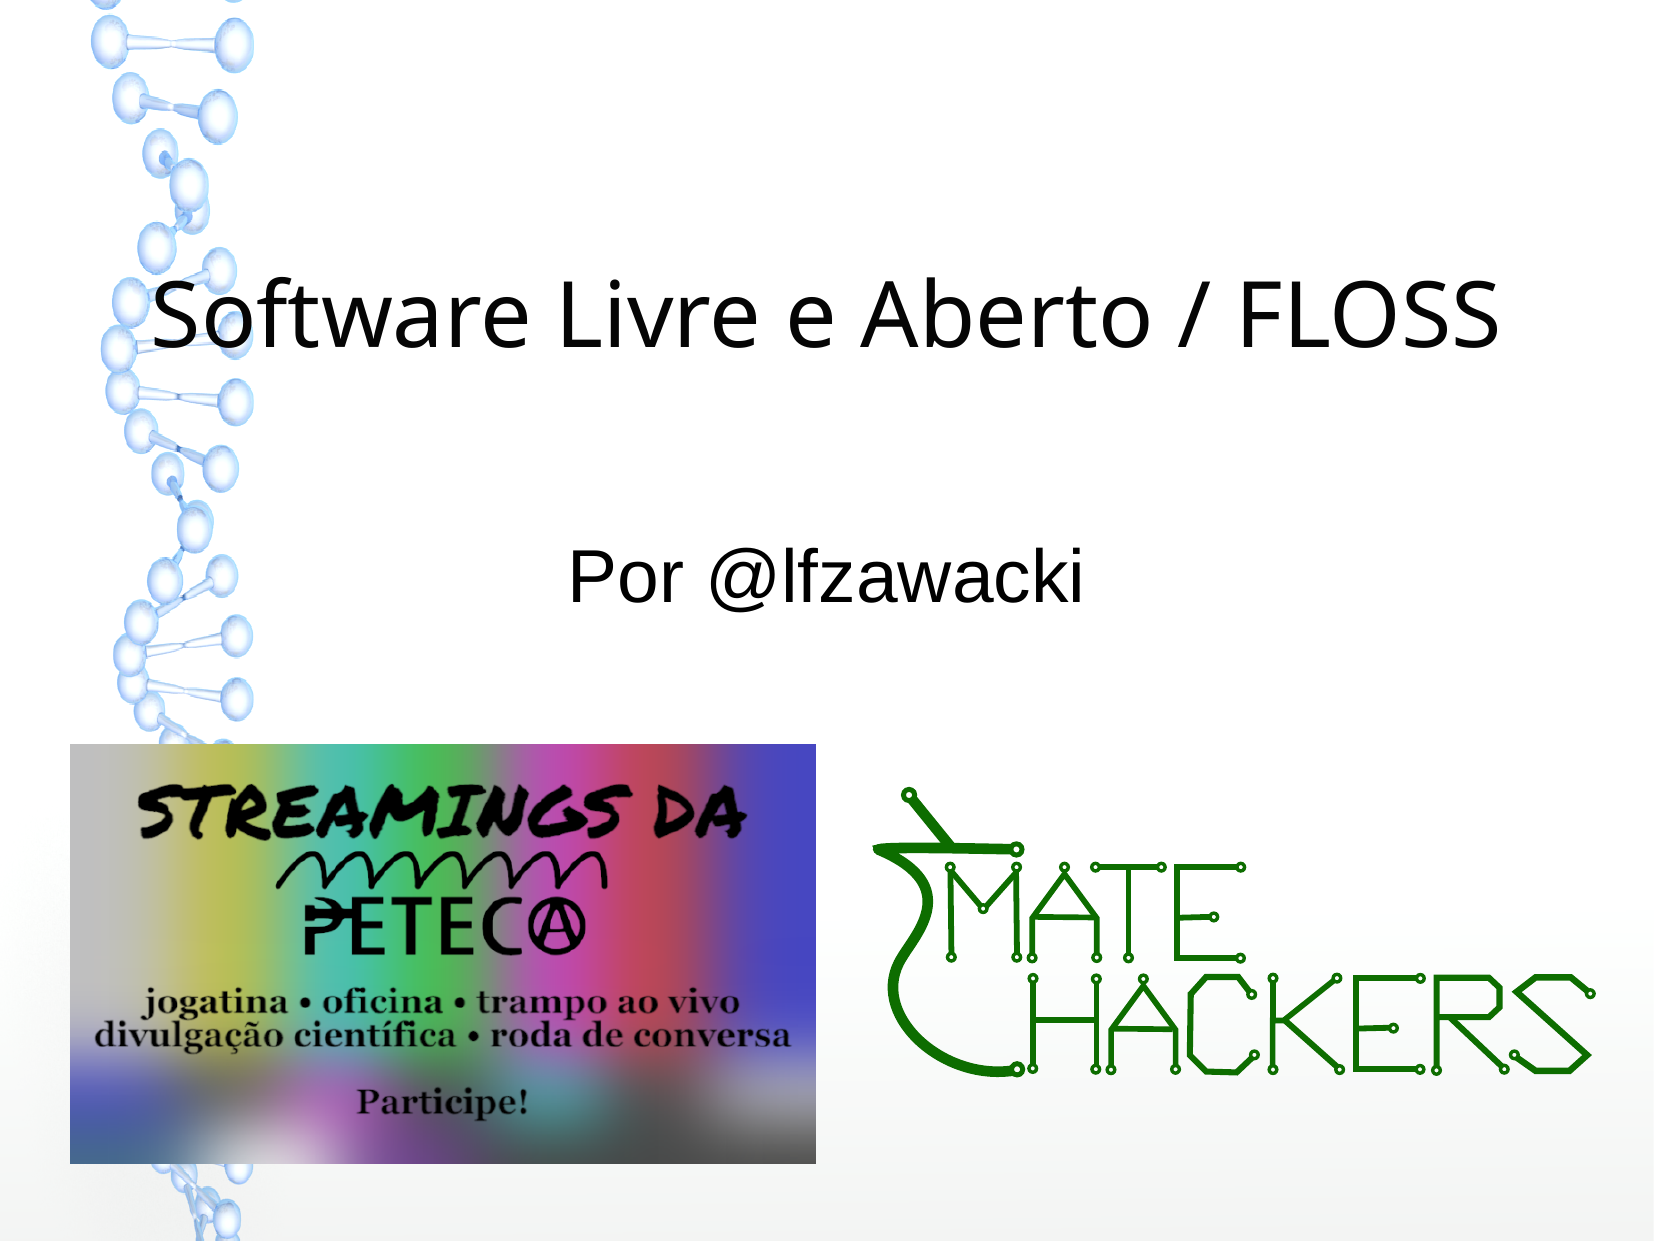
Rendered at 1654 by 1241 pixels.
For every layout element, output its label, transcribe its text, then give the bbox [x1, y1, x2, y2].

subtitle Por @lfzawacki [82, 391, 1571, 744]
picture [0, 0, 1654, 1241]
title Software Livre e Aberto / FLOSS [82, 181, 1571, 391]
